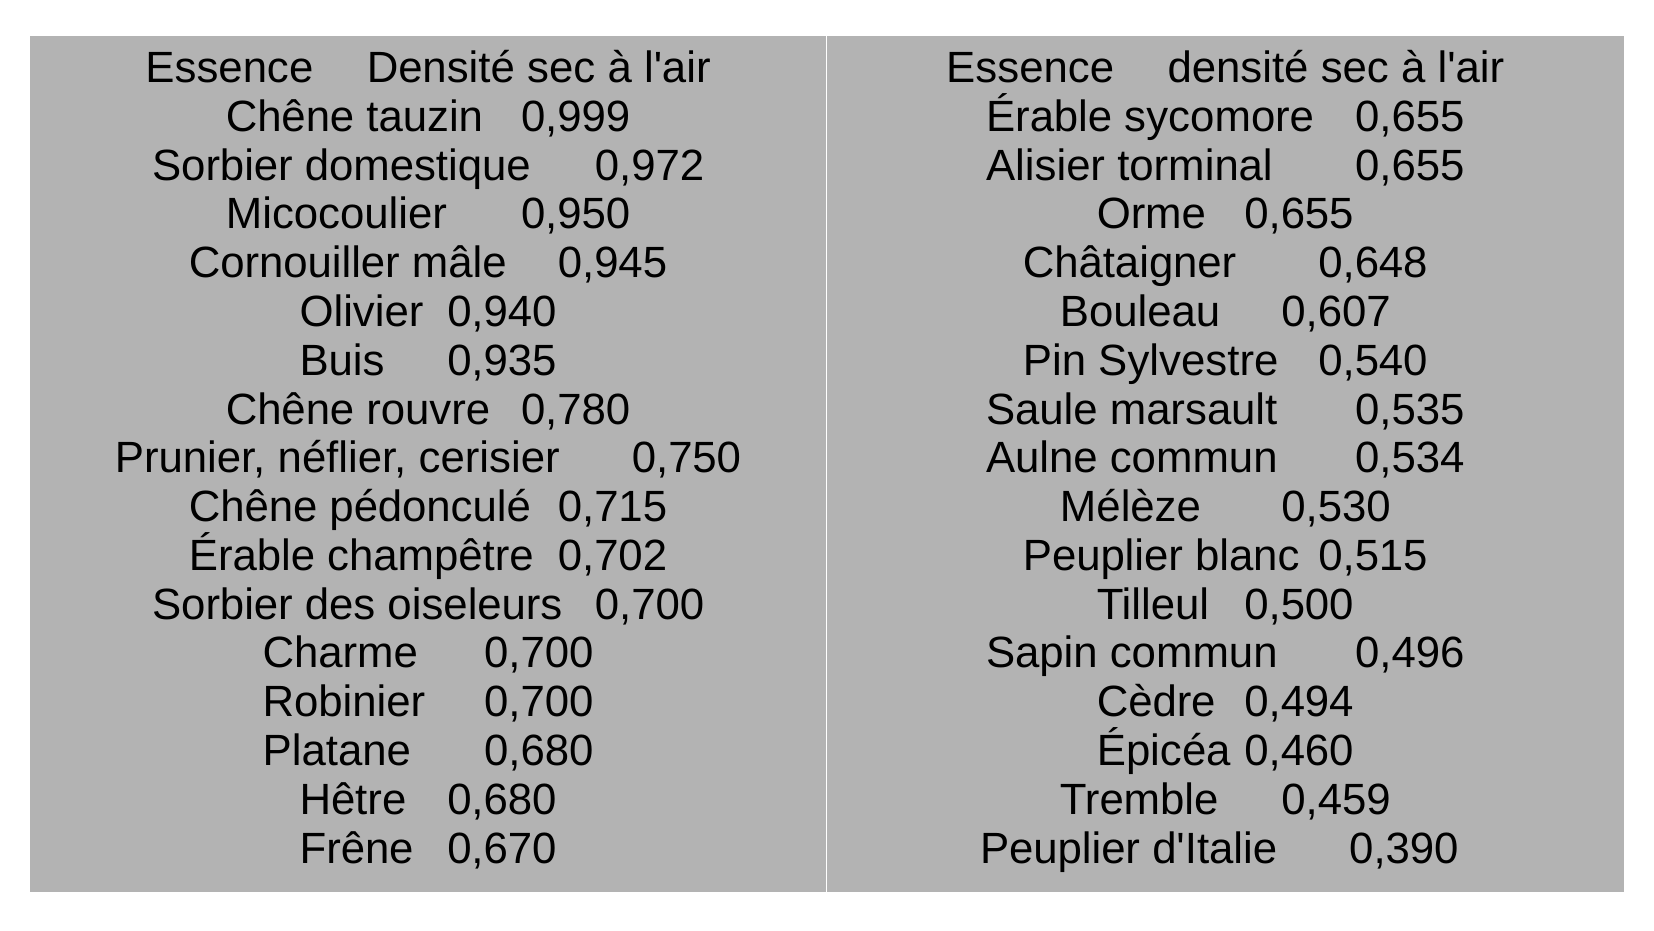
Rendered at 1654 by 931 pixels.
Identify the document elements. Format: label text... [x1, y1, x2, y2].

table_header Essence Densité sec à l'air Chêne tauzin 0,999 Sorbier domestique 0,972 Micocoulier 0,950 Cornouiller mâle 0,945 Olivier 0,940 Buis 0,935 Chêne rouvre 0,780 Prunier, néflier, cerisier 0,750 Chêne pédonculé 0,715 Érable champêtre 0,702 Sorbier des oiseleurs 0,700 Charme 0,700 Robinier 0,700 Platane 0,680 Hêtre 0,680 Frêne 0,670 [30, 36, 826, 892]
table_header Essence densité sec à l'air Érable sycomore 0,655 Alisier torminal 0,655 Orme 0,655 Châtaigner 0,648 Bouleau 0,607 Pin Sylvestre 0,540 Saule marsault 0,535 Aulne commun 0,534 Mélèze 0,530 Peuplier blanc 0,515 Tilleul 0,500 Sapin commun 0,496 Cèdre 0,494 Épicéa 0,460 Tremble 0,459 Peuplier d'Italie 0,390 [827, 36, 1624, 892]
